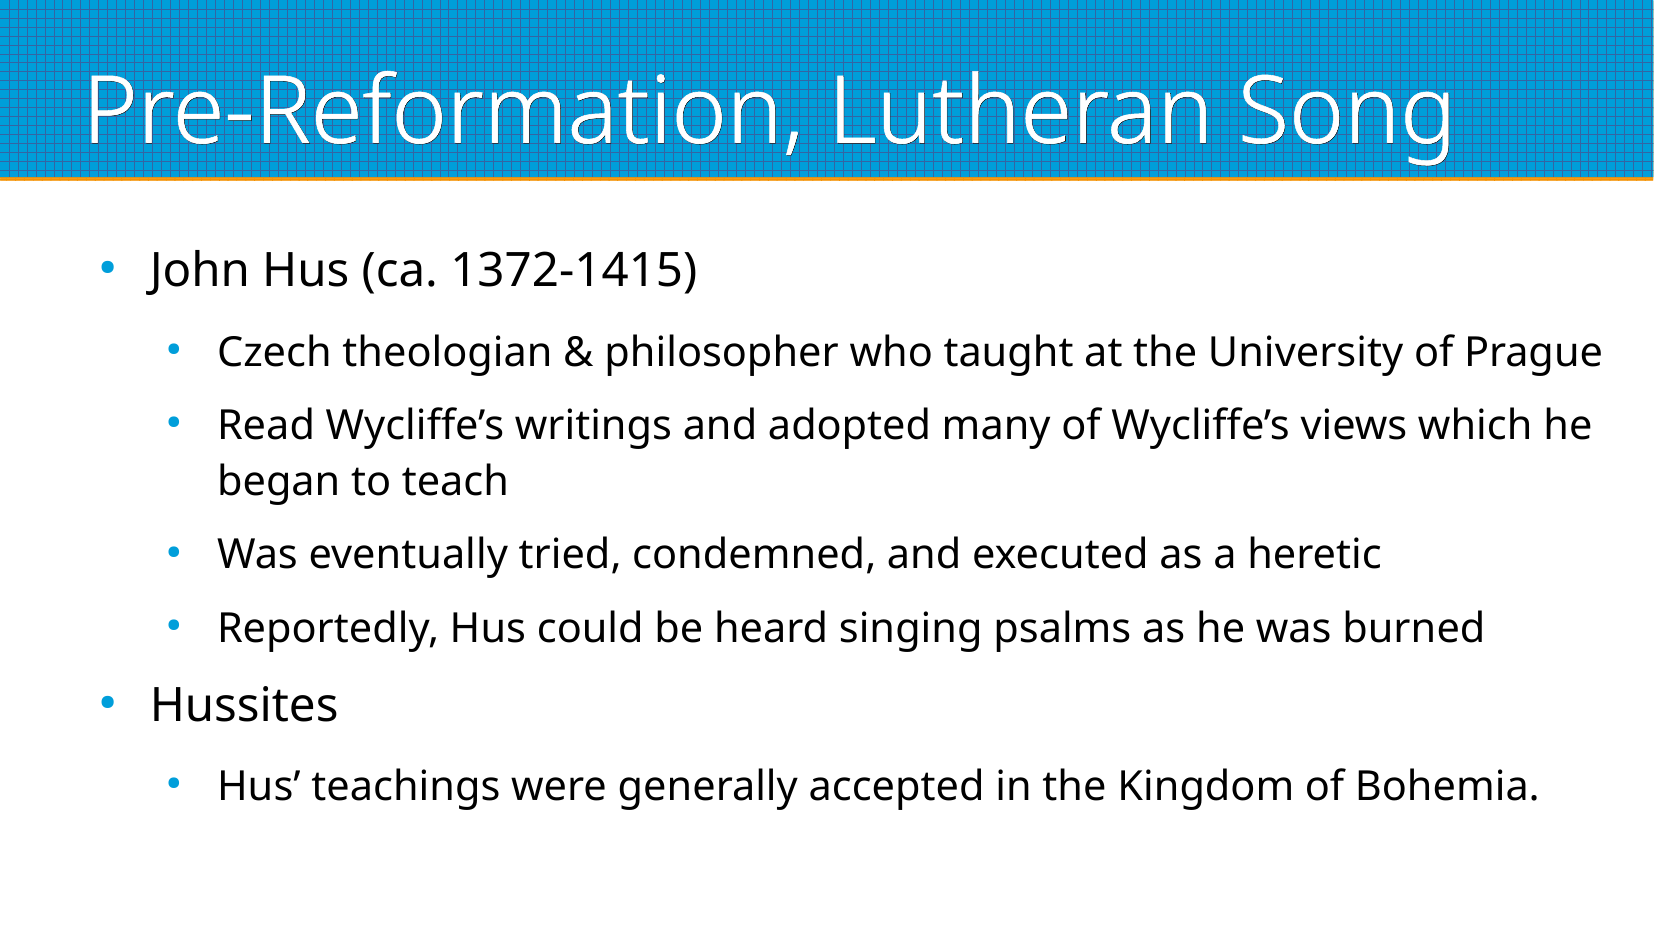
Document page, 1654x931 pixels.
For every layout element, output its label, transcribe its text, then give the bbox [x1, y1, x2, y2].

title Pre-Reformation, Lutheran Song [82, 14, 1571, 171]
list John Hus (ca. 1372-1415) Czech theologian & philosopher who taught at the University of Prague Read Wycliffe’s writings and adopted many of Wycliffe’s views which he began to teach Was eventually tried, condemned, and executed as a heretic Reportedly, Hus could be heard singing psalms as he was burned Hussites Hus’ teachings were generally accepted in the Kingdom of Bohemia. [82, 236, 1613, 863]
